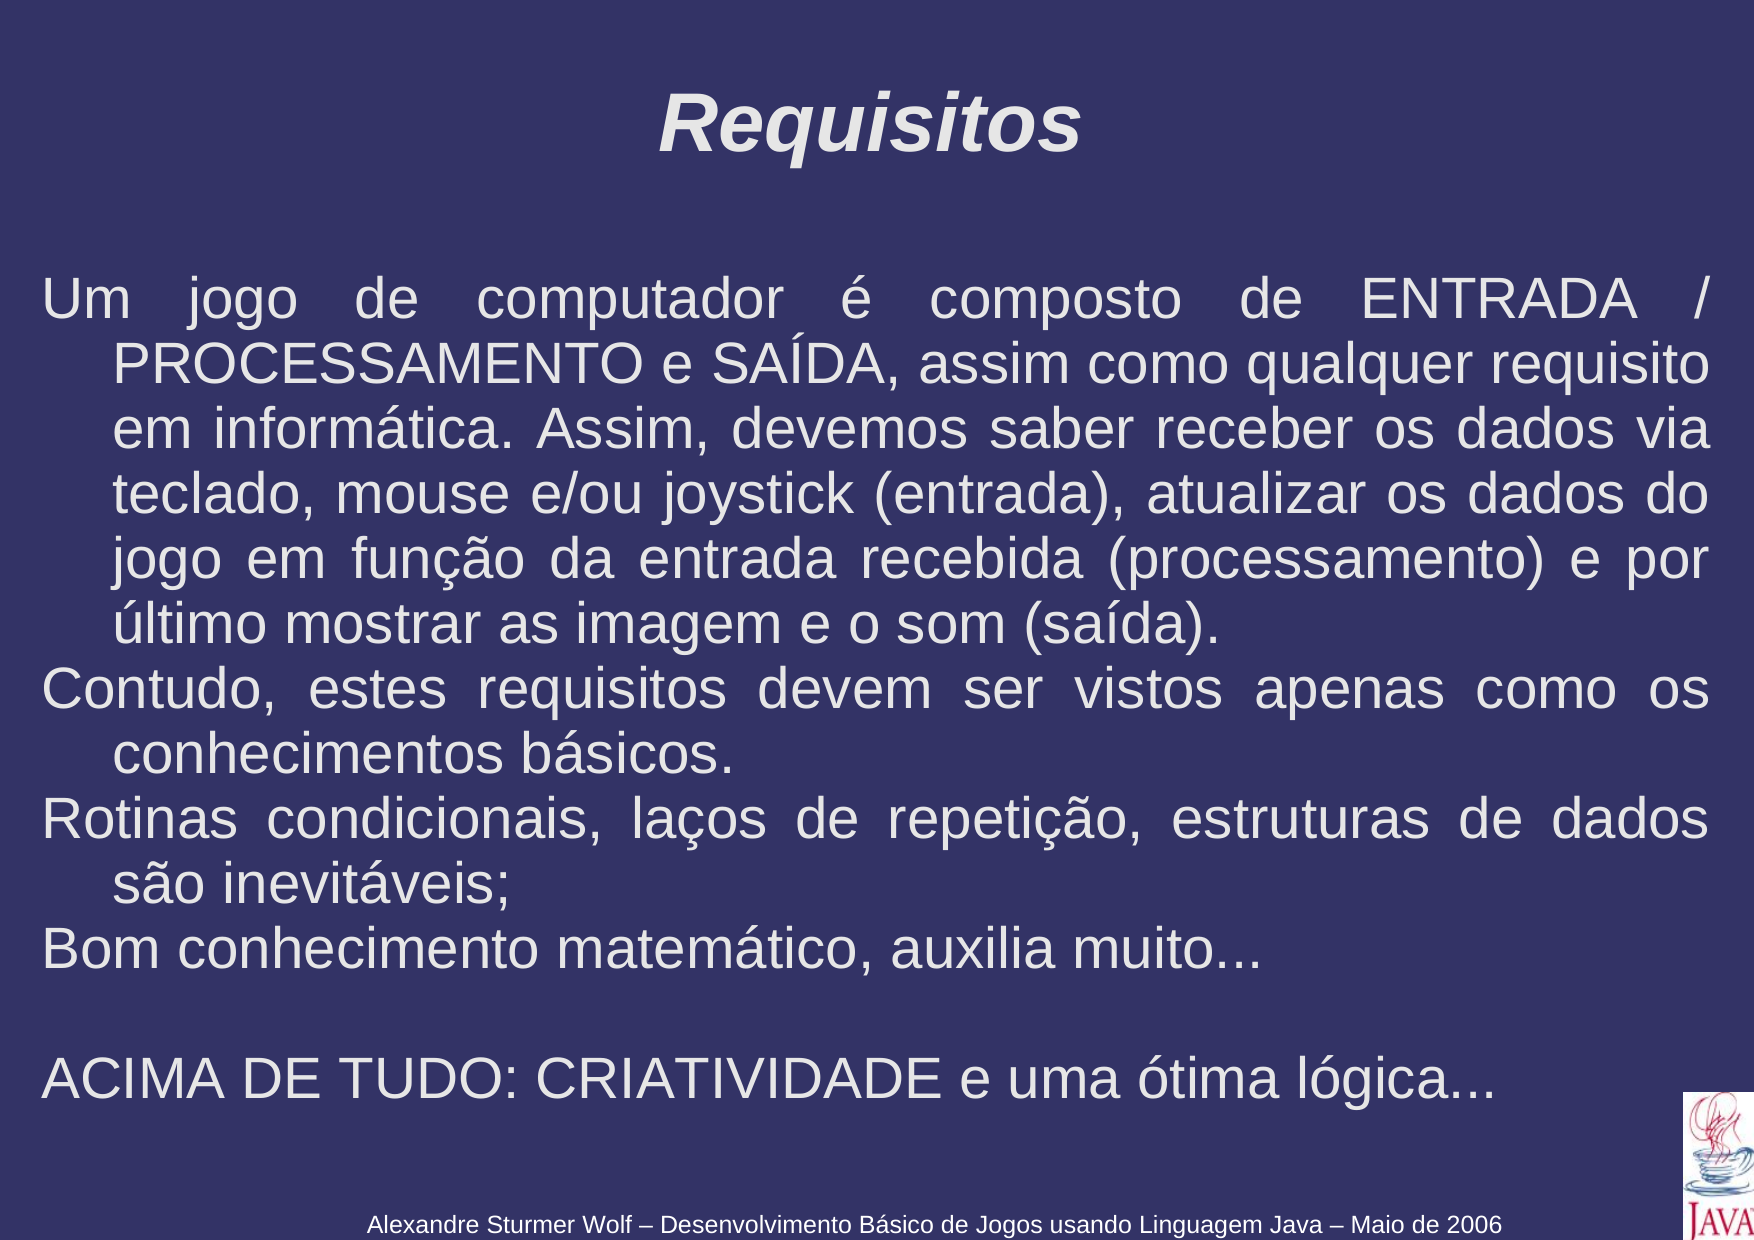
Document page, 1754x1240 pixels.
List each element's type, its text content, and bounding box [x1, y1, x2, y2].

picture [1683, 1092, 1754, 1240]
title Requisitos [29, 19, 1713, 227]
list Um jogo de computador é composto de ENTRADA / PROCESSAMENTO e SAÍDA, assim como qualquer requisito em informática. Assim, devemos saber receber os dados via teclado, mouse e/ou joystick (entrada), atualizar os dados do jogo em função da entrada recebida (processamento) e por último mostrar as imagem e o som (saída). Contudo, estes requisitos devem ser vistos apenas como os conhecimentos básicos. Rotinas condicionais, laços de repetição, estruturas de dados são inevitáveis; Bom conhecimento matemático, auxilia muito... ACIMA DE TUDO: CRIATIVIDADE e uma ótima lógica... [29, 265, 1713, 1182]
